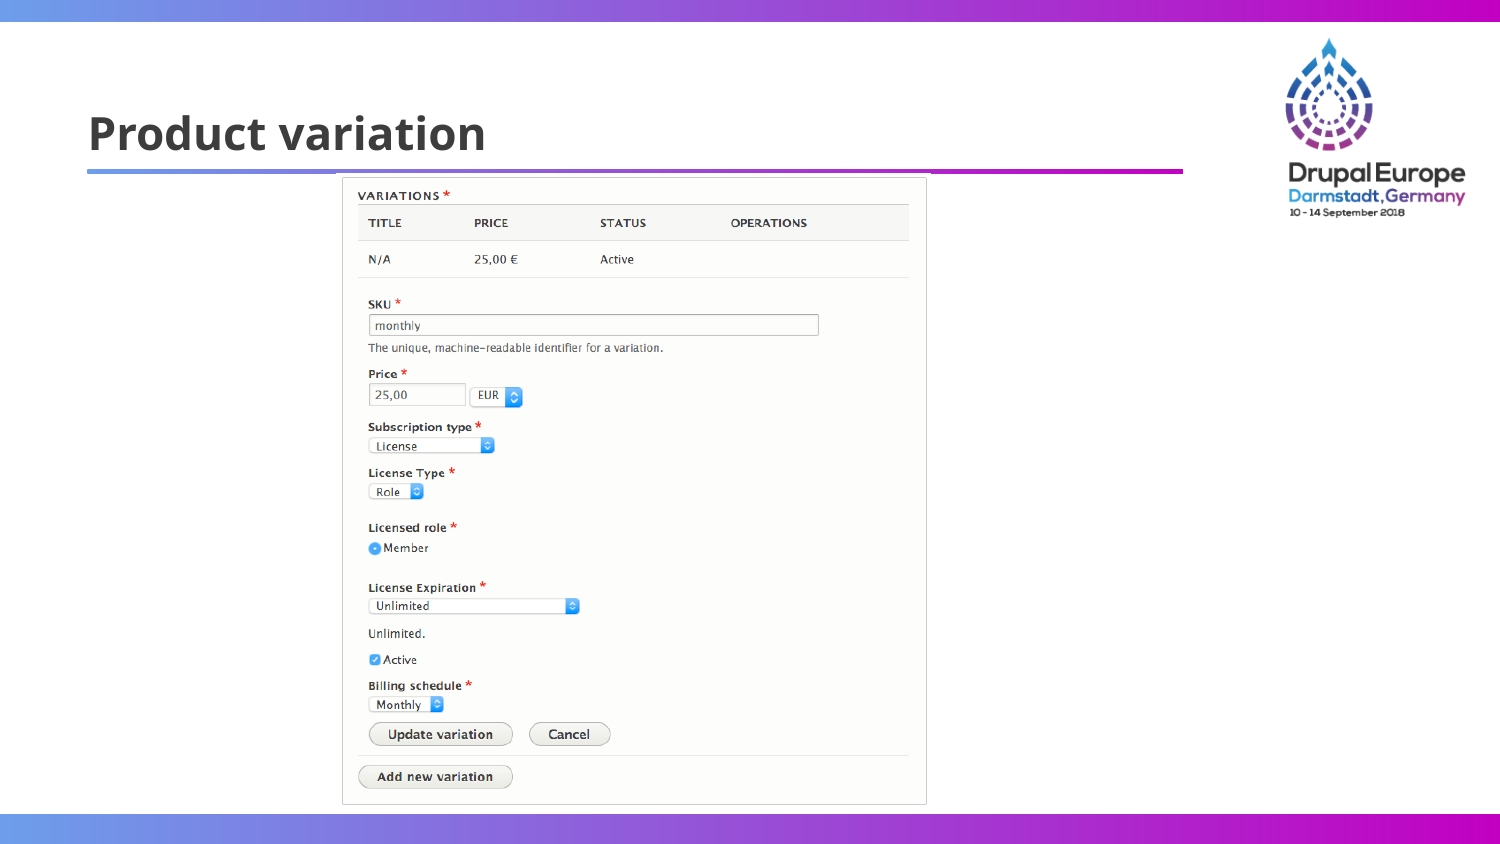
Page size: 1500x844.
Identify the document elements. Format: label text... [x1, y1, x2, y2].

picture [336, 173, 931, 811]
picture [1285, 37, 1466, 219]
text_box [0, 0, 1500, 22]
text_box [0, 814, 1500, 844]
text_box [964, 169, 1183, 174]
text_box Product variation [72, 89, 964, 176]
